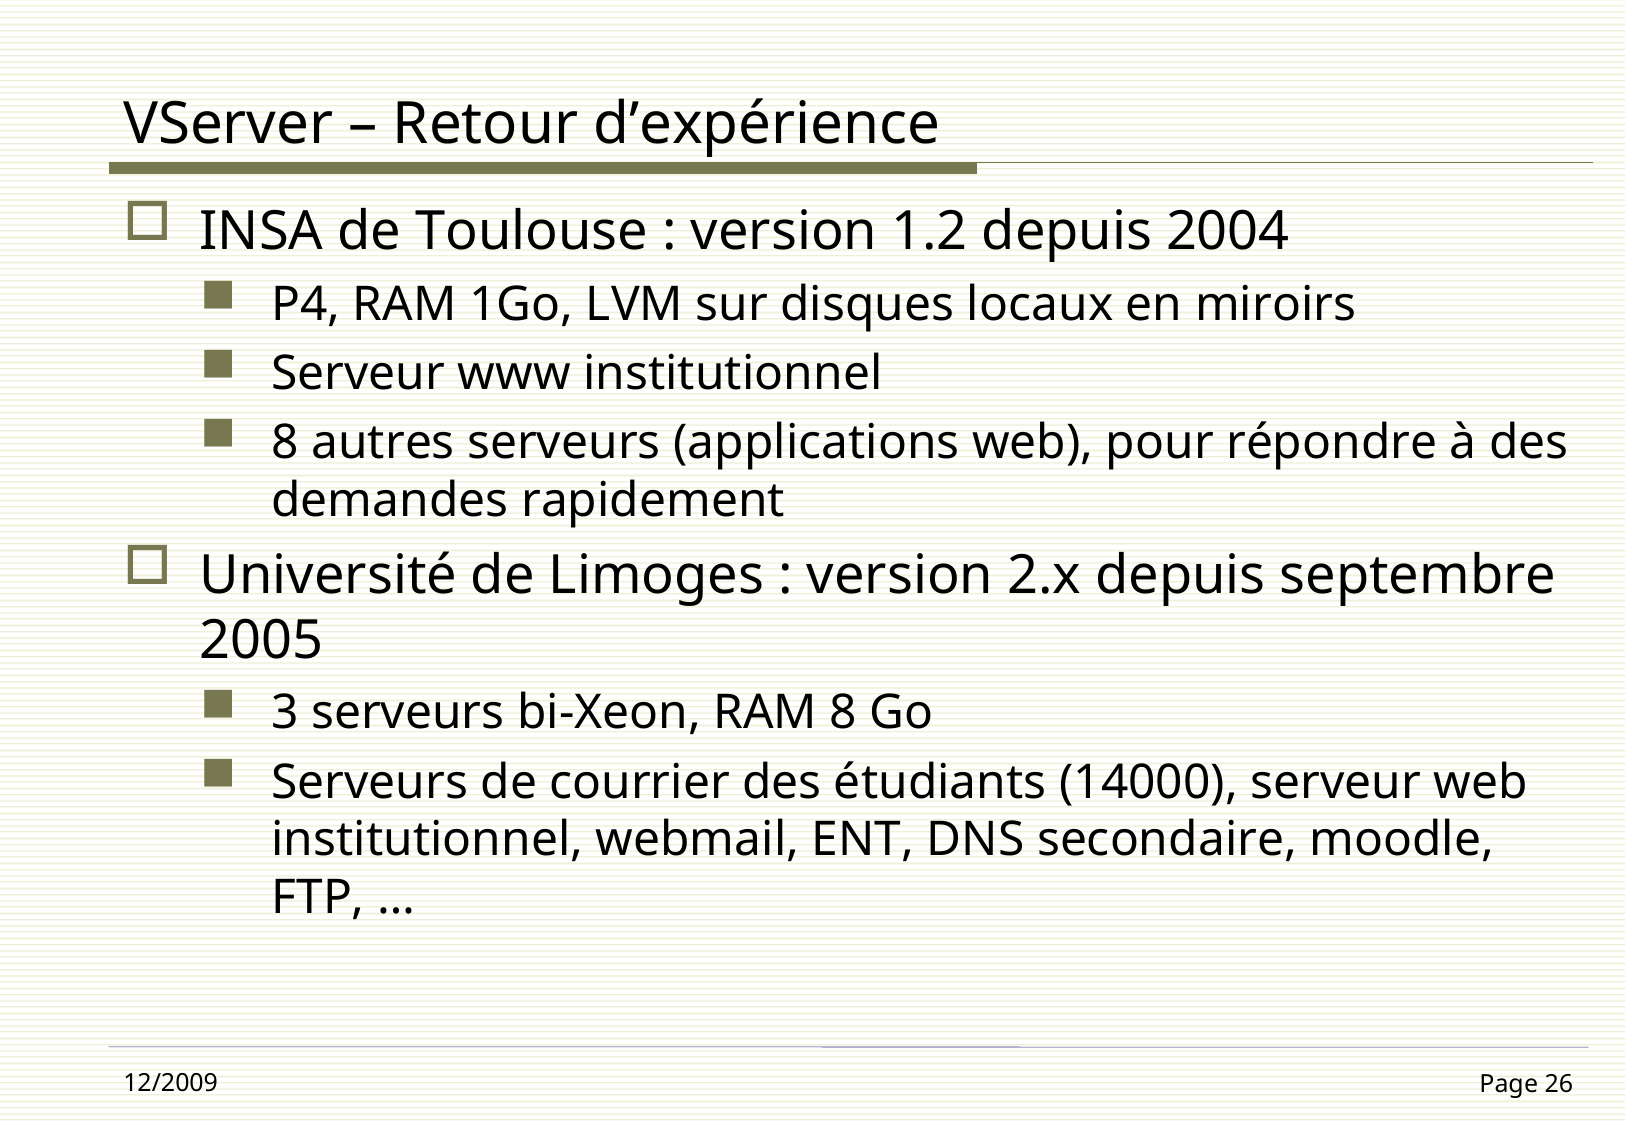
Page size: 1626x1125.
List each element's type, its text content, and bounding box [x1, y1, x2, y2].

title VServer – Retour d’expérience [108, 12, 1596, 163]
picture [0, 0, 1626, 1125]
list INSA de Toulouse : version 1.2 depuis 2004 P4, RAM 1Go, LVM sur disques locaux en miroirs Serveur www institutionnel 8 autres serveurs (applications web), pour répondre à des demandes rapidement Université de Limoges : version 2.x depuis septembre 2005 3 serveurs bi-Xeon, RAM 8 Go Serveurs de courrier des étudiants (14000), serveur web institutionnel, webmail, ENT, DNS secondaire, moodle, FTP, … [108, 187, 1595, 1035]
